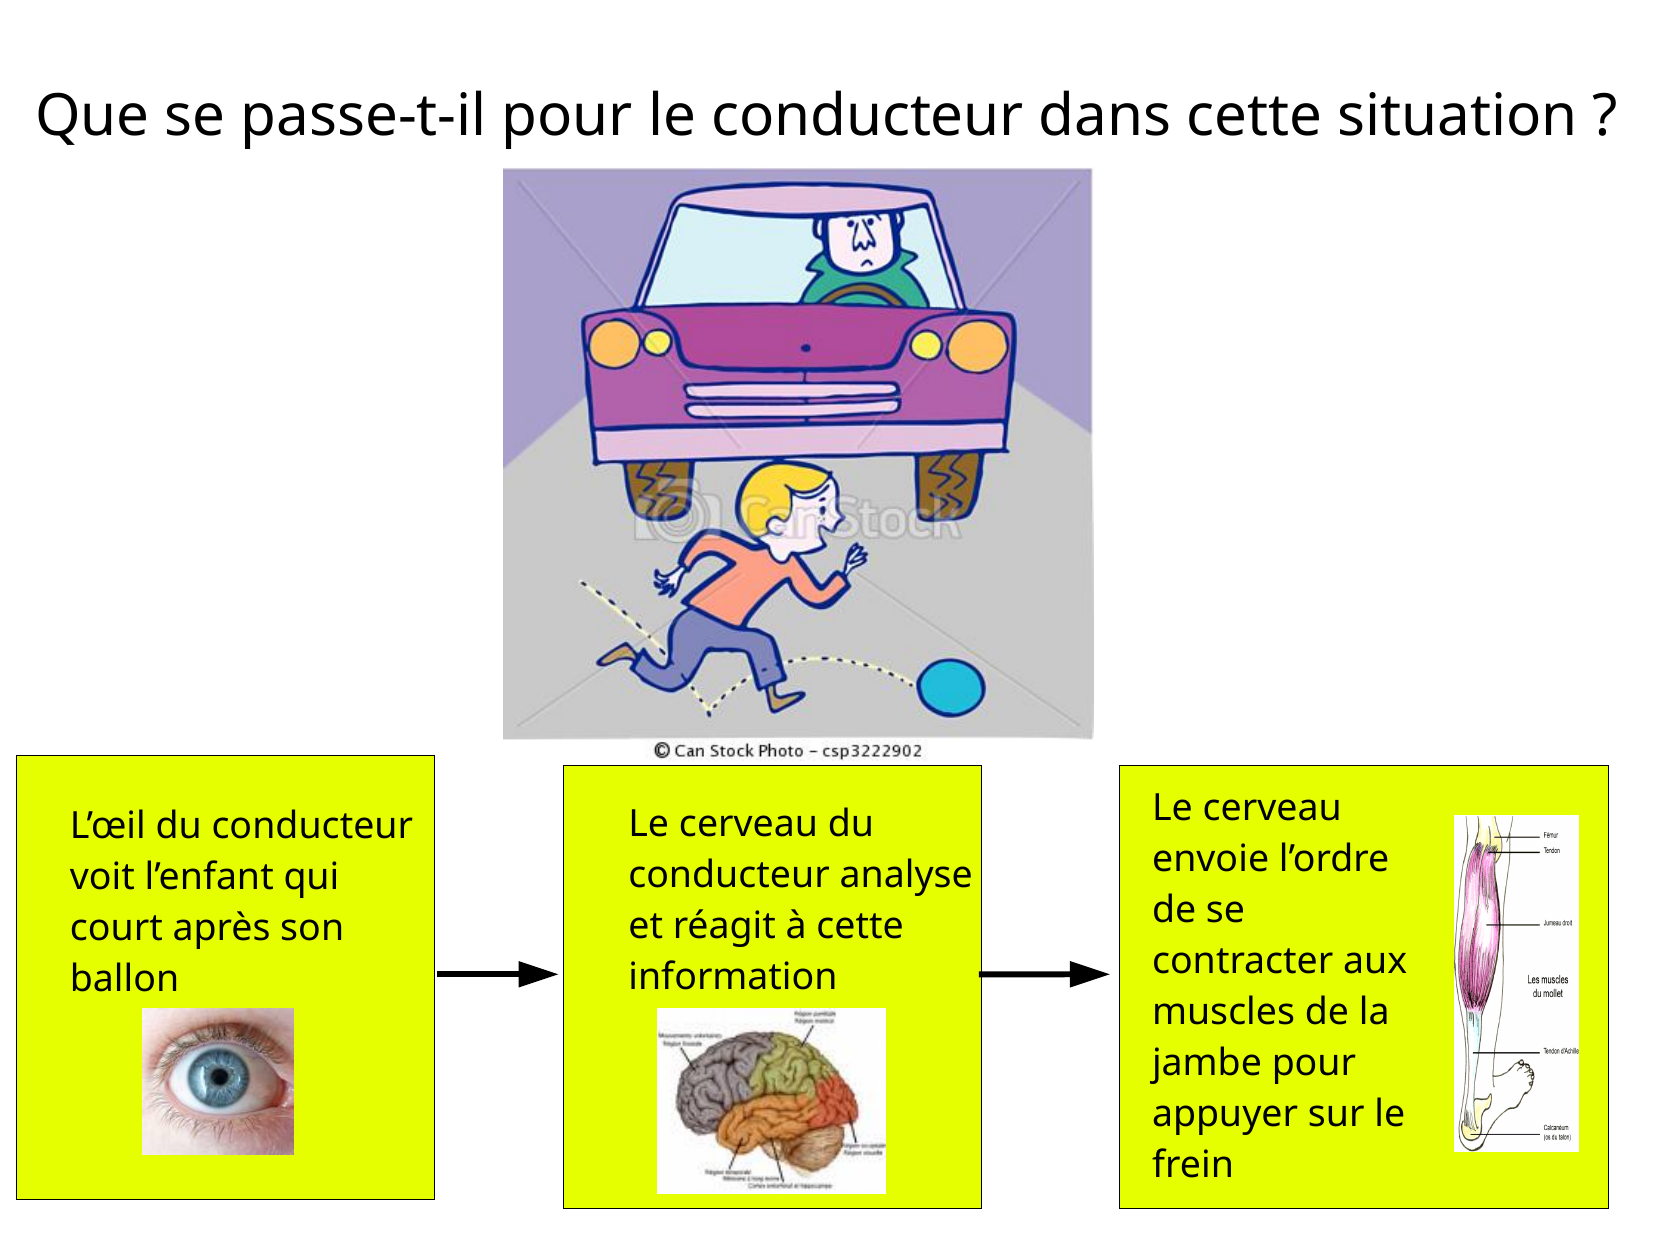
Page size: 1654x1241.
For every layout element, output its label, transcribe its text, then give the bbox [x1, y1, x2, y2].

text_box Que se passe-t-il pour le conducteur dans cette situation ? [0, 65, 1654, 153]
picture [142, 1008, 294, 1155]
text_box Le cerveau du conducteur analyse et réagit à cette information [613, 789, 995, 992]
text_box Le cerveau envoie l’ordre de se contracter aux muscles de la jambe pour appuyer sur le frein [1137, 773, 1446, 1116]
picture [1454, 815, 1579, 1152]
text_box [1119, 765, 1609, 1209]
text_box L’œil du conducteur voit l’enfant qui court après son ballon [55, 791, 437, 994]
text_box [16, 755, 435, 1200]
text_box [563, 765, 982, 1209]
picture [657, 1008, 886, 1194]
picture [503, 167, 1094, 761]
